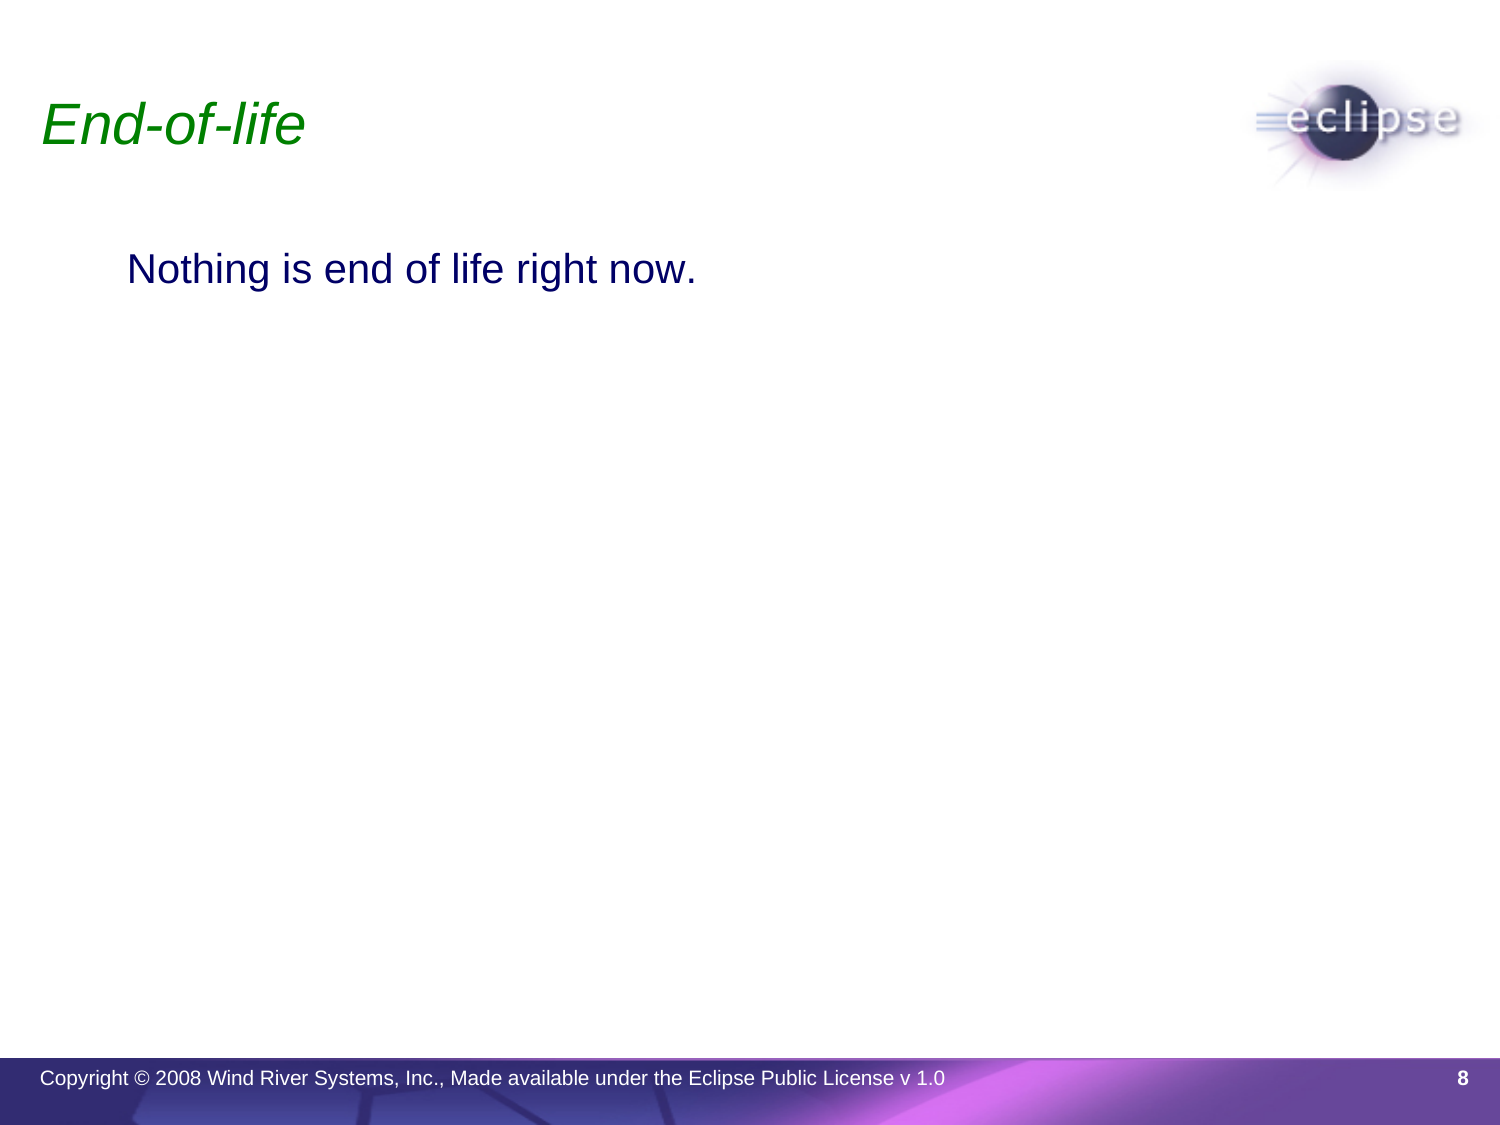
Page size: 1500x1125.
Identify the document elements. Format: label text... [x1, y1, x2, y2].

picture [0, 1058, 1500, 1125]
list Nothing is end of life right now. [112, 237, 1388, 304]
title End-of-life [26, 90, 1223, 172]
text_box <number> [1133, 1059, 1484, 1100]
picture [1222, 60, 1500, 191]
